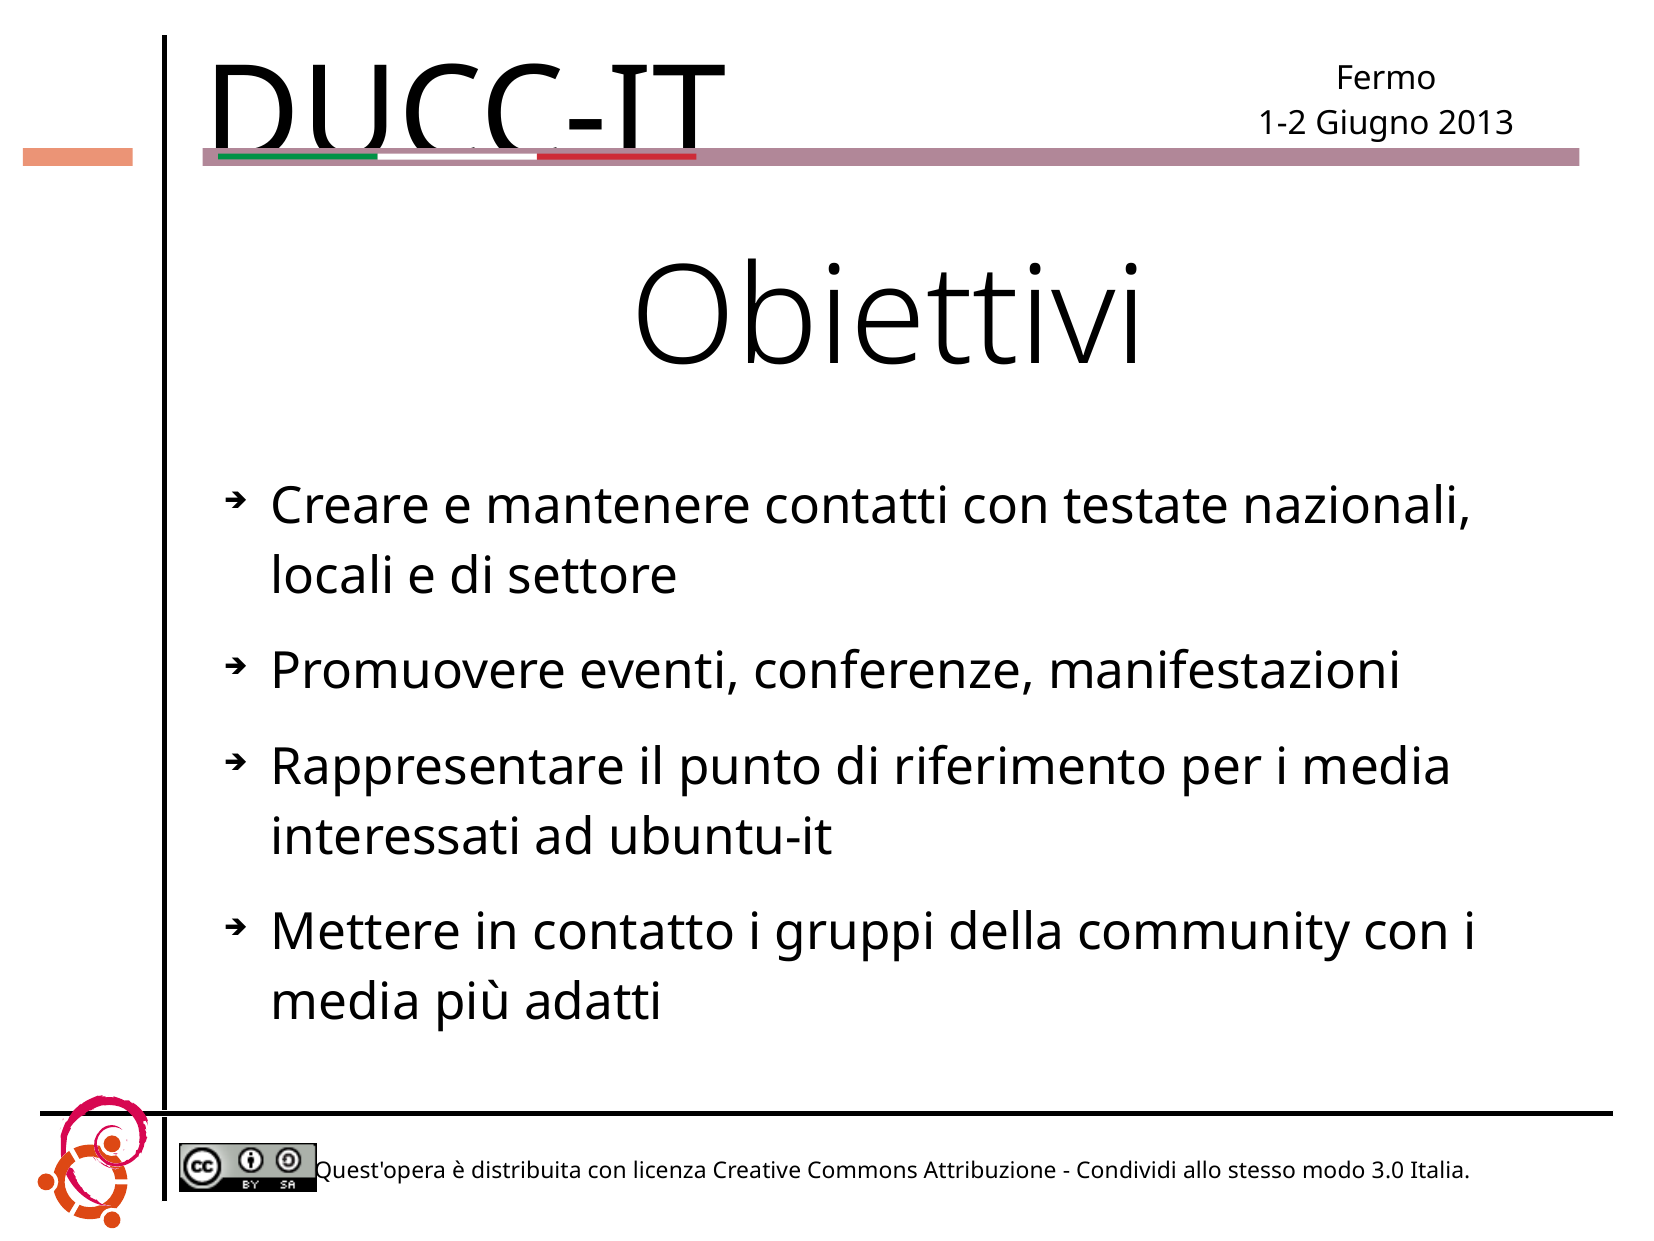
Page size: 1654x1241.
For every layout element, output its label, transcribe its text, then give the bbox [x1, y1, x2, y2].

text_box [103, 1211, 121, 1229]
title Obiettivi [208, 206, 1571, 415]
text_box [39, 34, 1614, 1220]
text_box [202, 148, 1580, 166]
list Creare e mantenere contatti con testate nazionali, locali e di settore Promuovere eventi, conferenze, manifestazioni Rappresentare il punto di riferimento per i media interessati ad ubuntu-it Mettere in contatto i gruppi della community con i media più adatti [208, 468, 1571, 1037]
picture [179, 1143, 317, 1192]
text_box Fermo 1-2 Giugno 2013 [1243, 46, 1519, 136]
text_box [22, 148, 133, 166]
text_box Quest'opera è distribuita con licenza Creative Commons Attribuzione - Condividi allo stesso modo 3.0 Italia. [323, 1146, 1464, 1188]
text_box [37, 1173, 55, 1191]
text_box DUCC-IT [188, 10, 715, 175]
